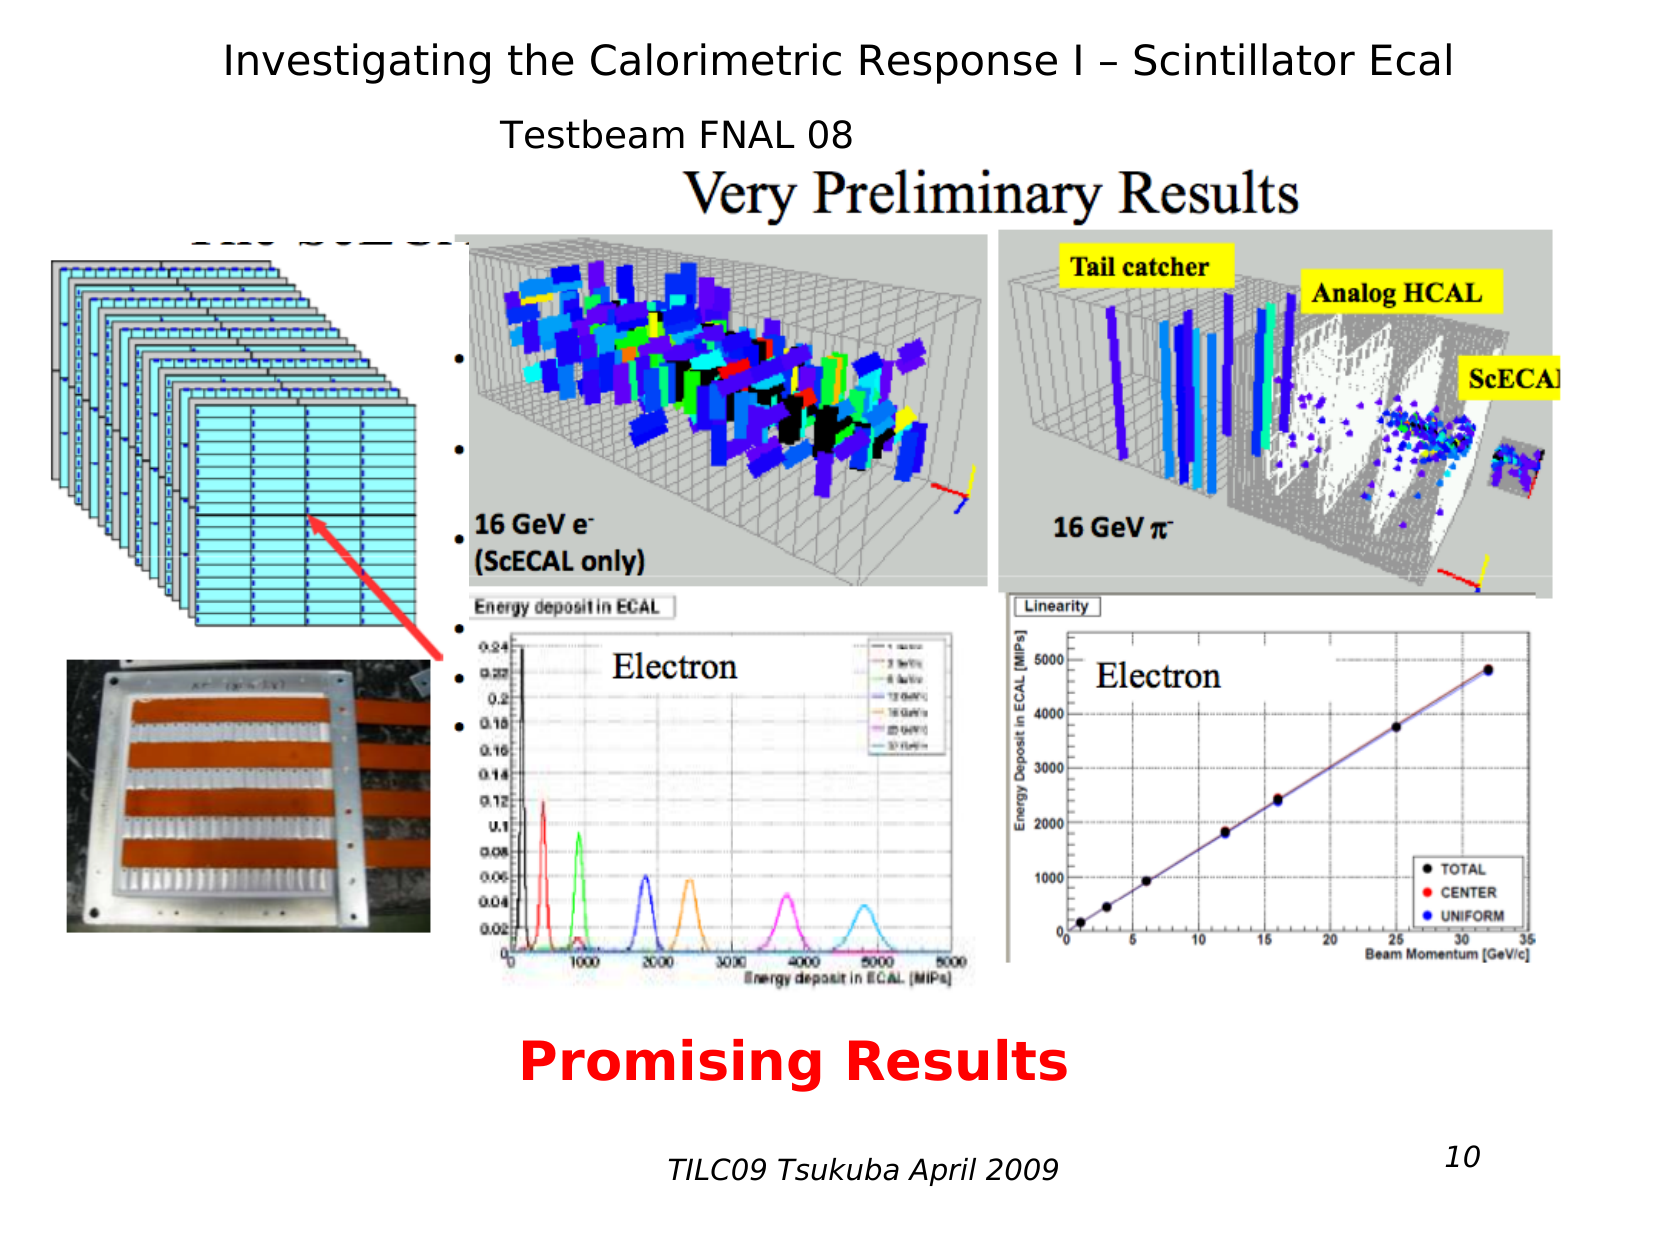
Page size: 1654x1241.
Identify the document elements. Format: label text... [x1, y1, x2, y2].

text_box Investigating the Calorimetric Response I – Scintillator Ecal [207, 29, 1469, 93]
text_box Testbeam FNAL 08 [485, 106, 862, 165]
text_box Promising Results [504, 1023, 1086, 1102]
picture [3, 124, 1648, 1029]
